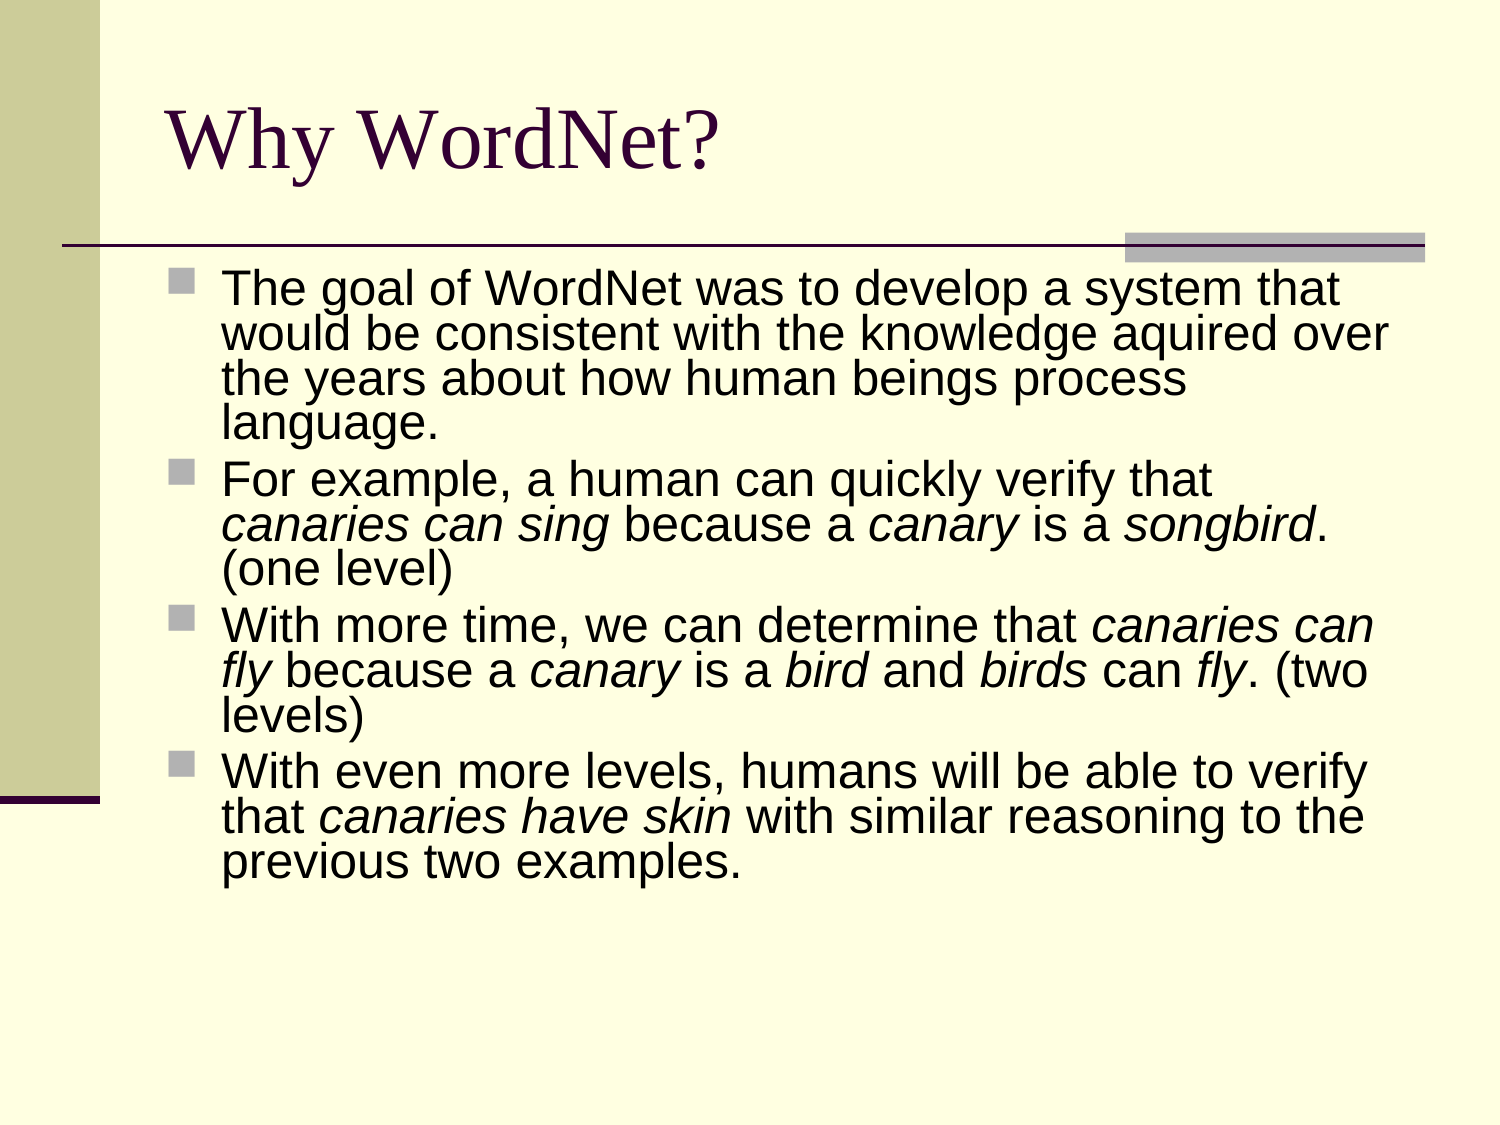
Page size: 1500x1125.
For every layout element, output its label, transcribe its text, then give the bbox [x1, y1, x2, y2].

list The goal of WordNet was to develop a system that would be consistent with the knowledge aquired over the years about how human beings process language. For example, a human can quickly verify that canaries can sing because a canary is a songbird. (one level) With more time, we can determine that canaries can fly because a canary is a bird and birds can fly. (two levels) With even more levels, humans will be able to verify that canaries have skin with similar reasoning to the previous two examples. [150, 262, 1426, 1006]
title Why WordNet? [150, 45, 1426, 234]
